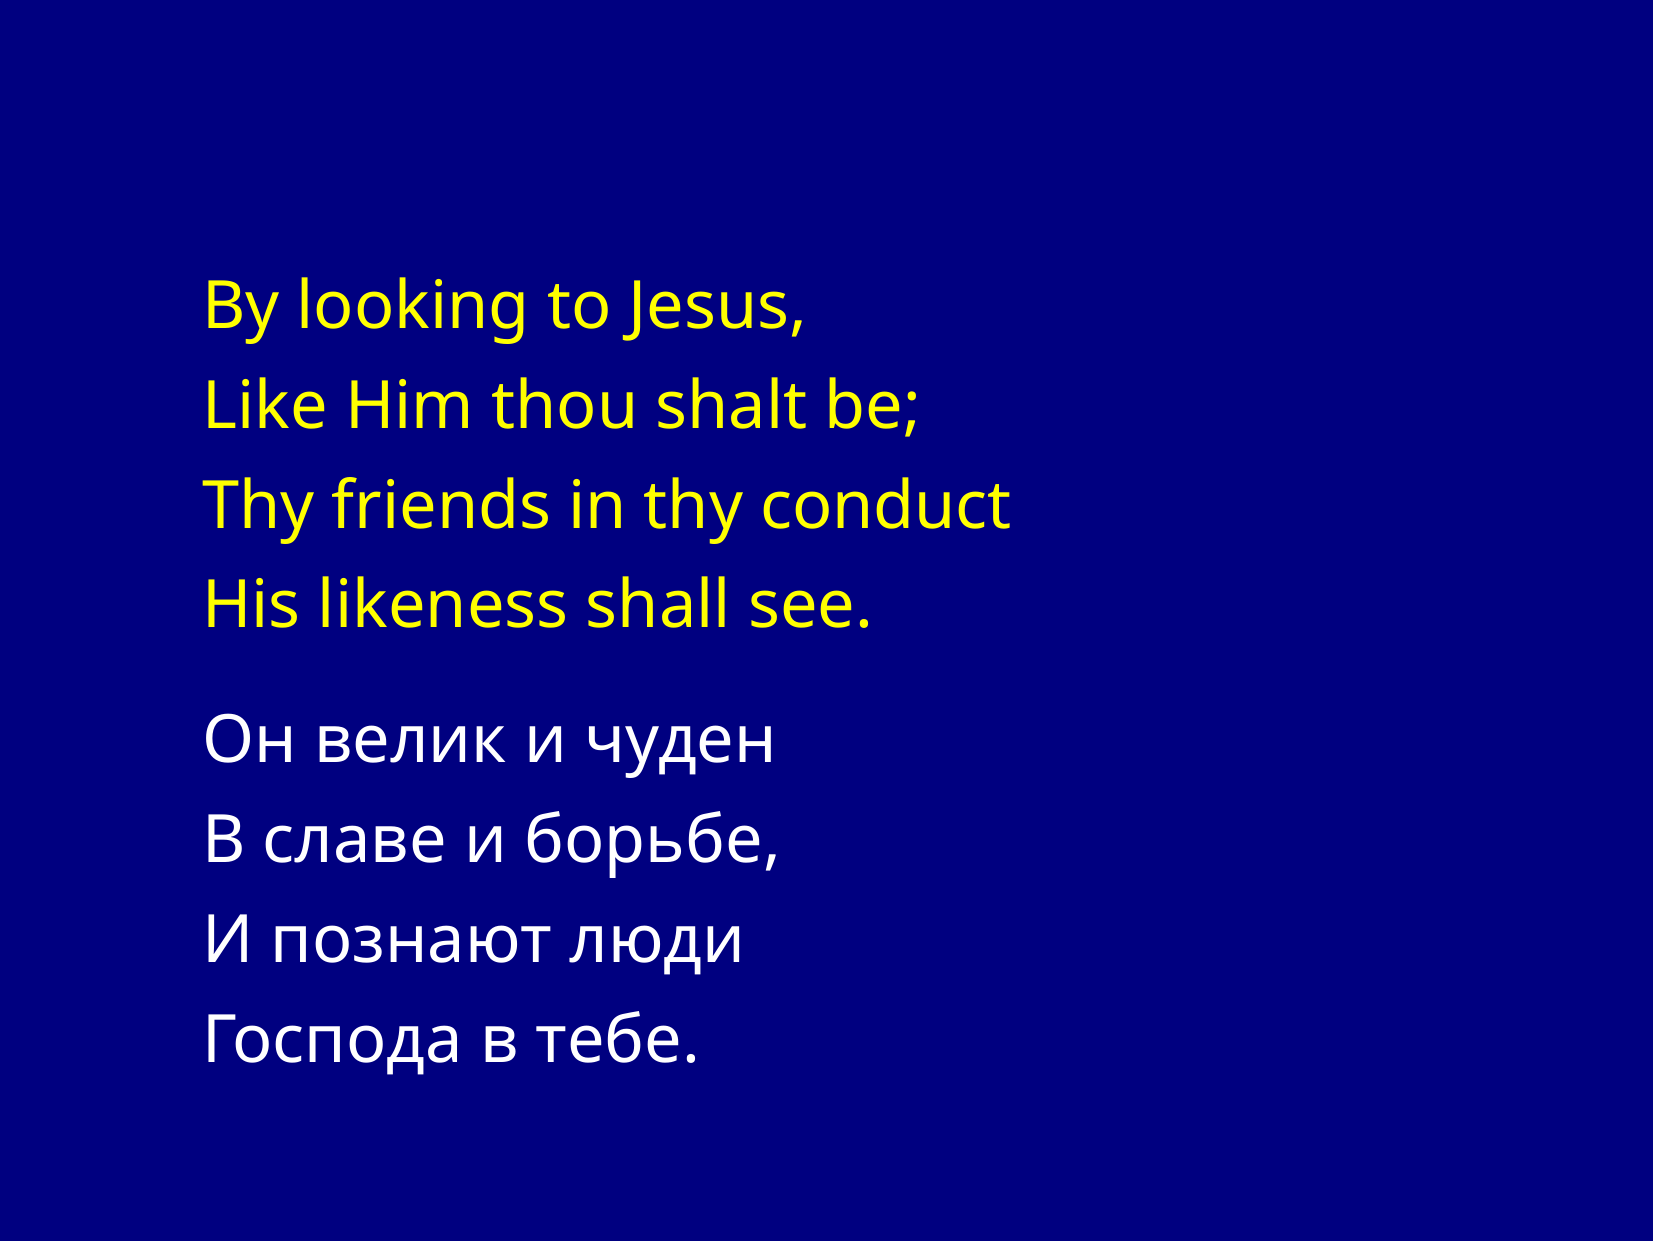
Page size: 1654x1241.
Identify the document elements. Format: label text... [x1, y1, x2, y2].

text_box By looking to Jesus, Like Him thou shalt be; Thy friends in thy conduct His likeness shall see. [75, 150, 1576, 638]
text_box Он велик и чуден В славе и борьбе, И познают люди Господа в тебе. [75, 675, 1576, 1163]
